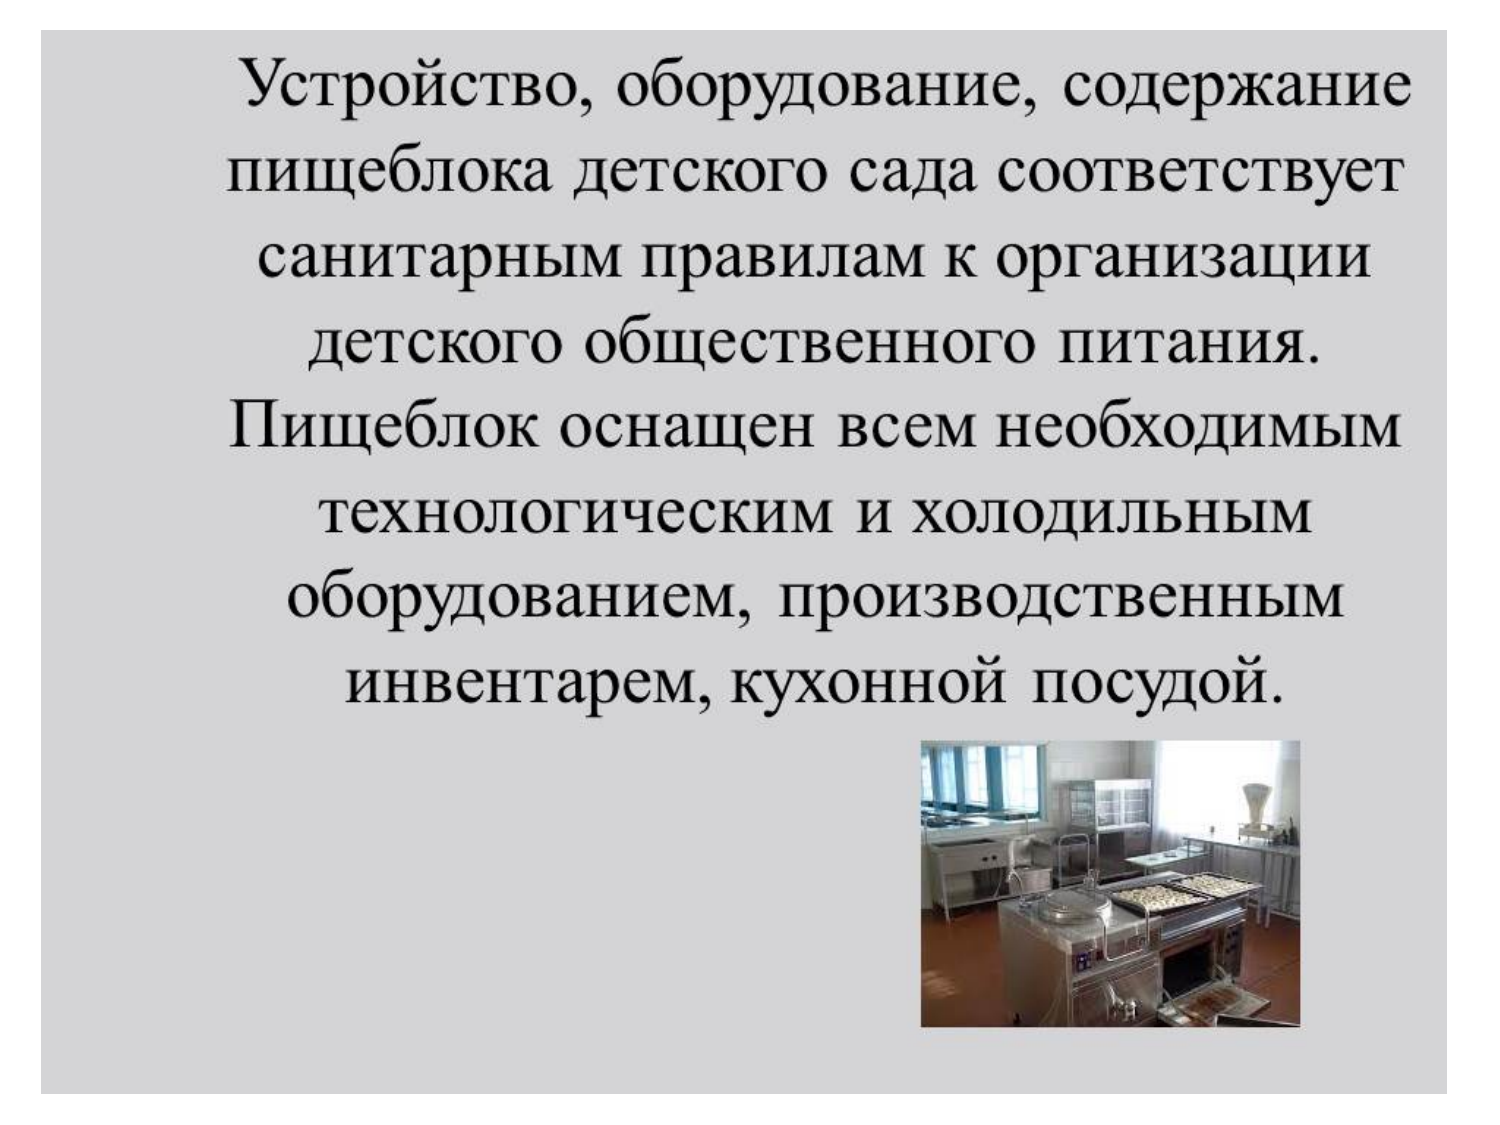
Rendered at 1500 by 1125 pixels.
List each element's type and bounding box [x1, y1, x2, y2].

picture [41, 30, 1447, 1094]
